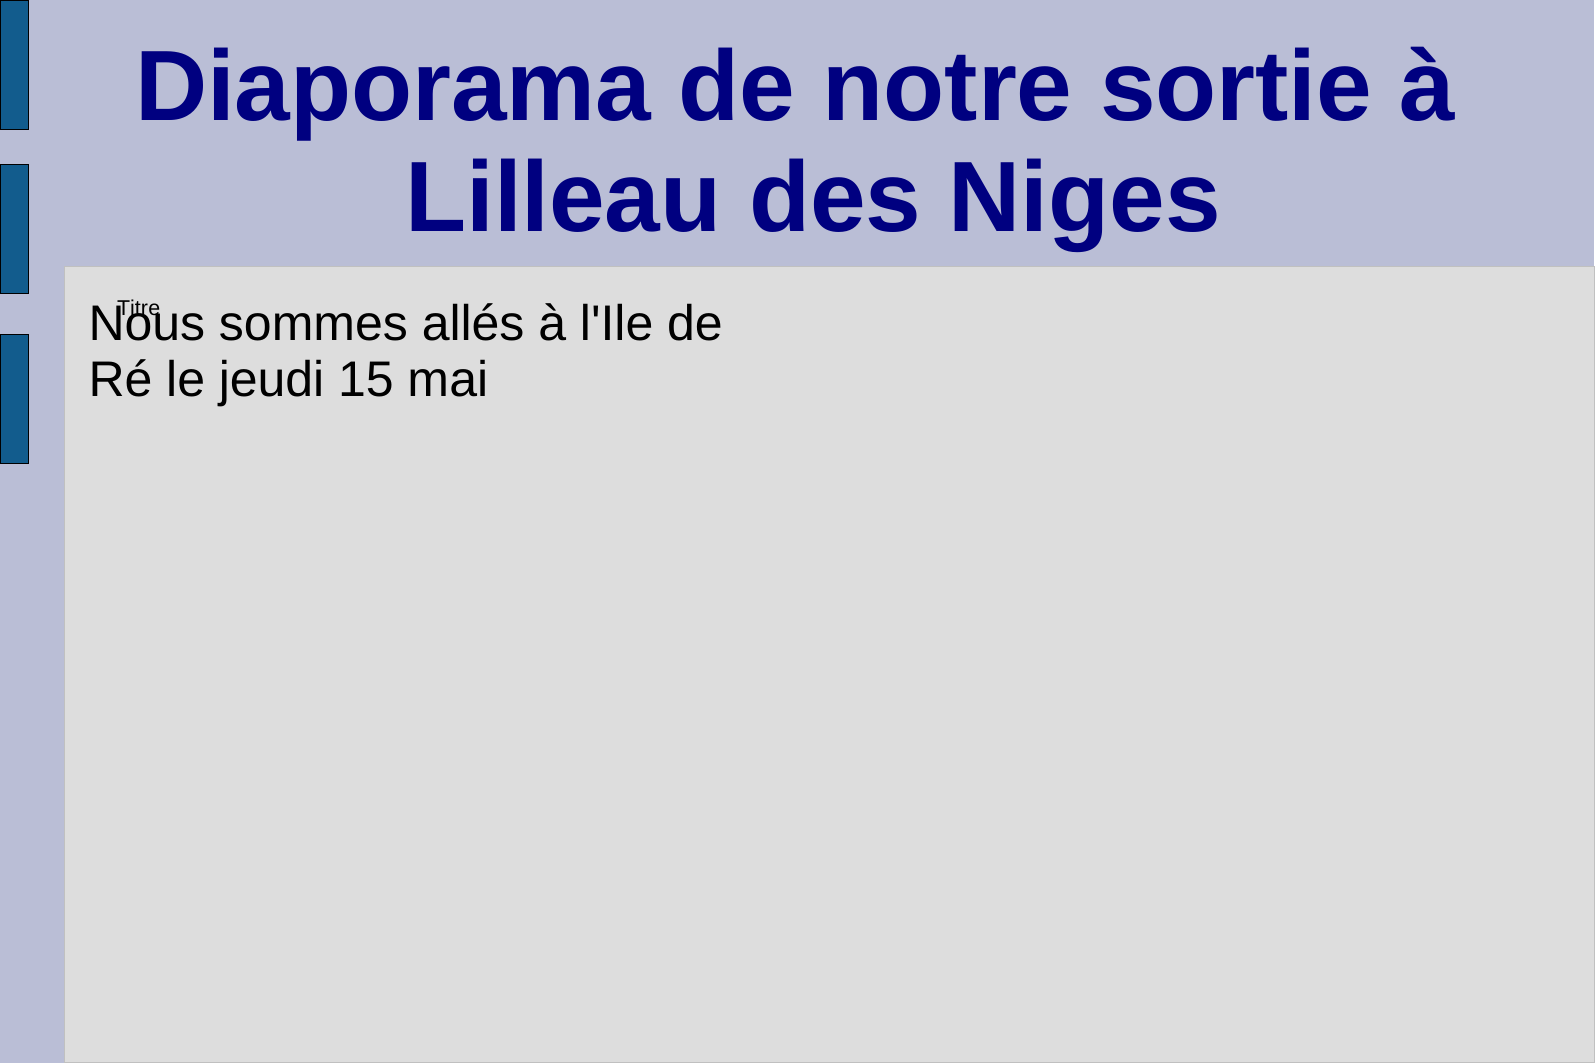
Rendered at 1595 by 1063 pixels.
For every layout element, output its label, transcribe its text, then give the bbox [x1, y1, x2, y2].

title Diaporama de notre sortie à Lilleau des Niges [114, 29, 1477, 254]
text_box Nous sommes allés à l'Ile de Ré le jeudi 15 mai [88, 295, 739, 407]
list Titre [117, 295, 782, 966]
